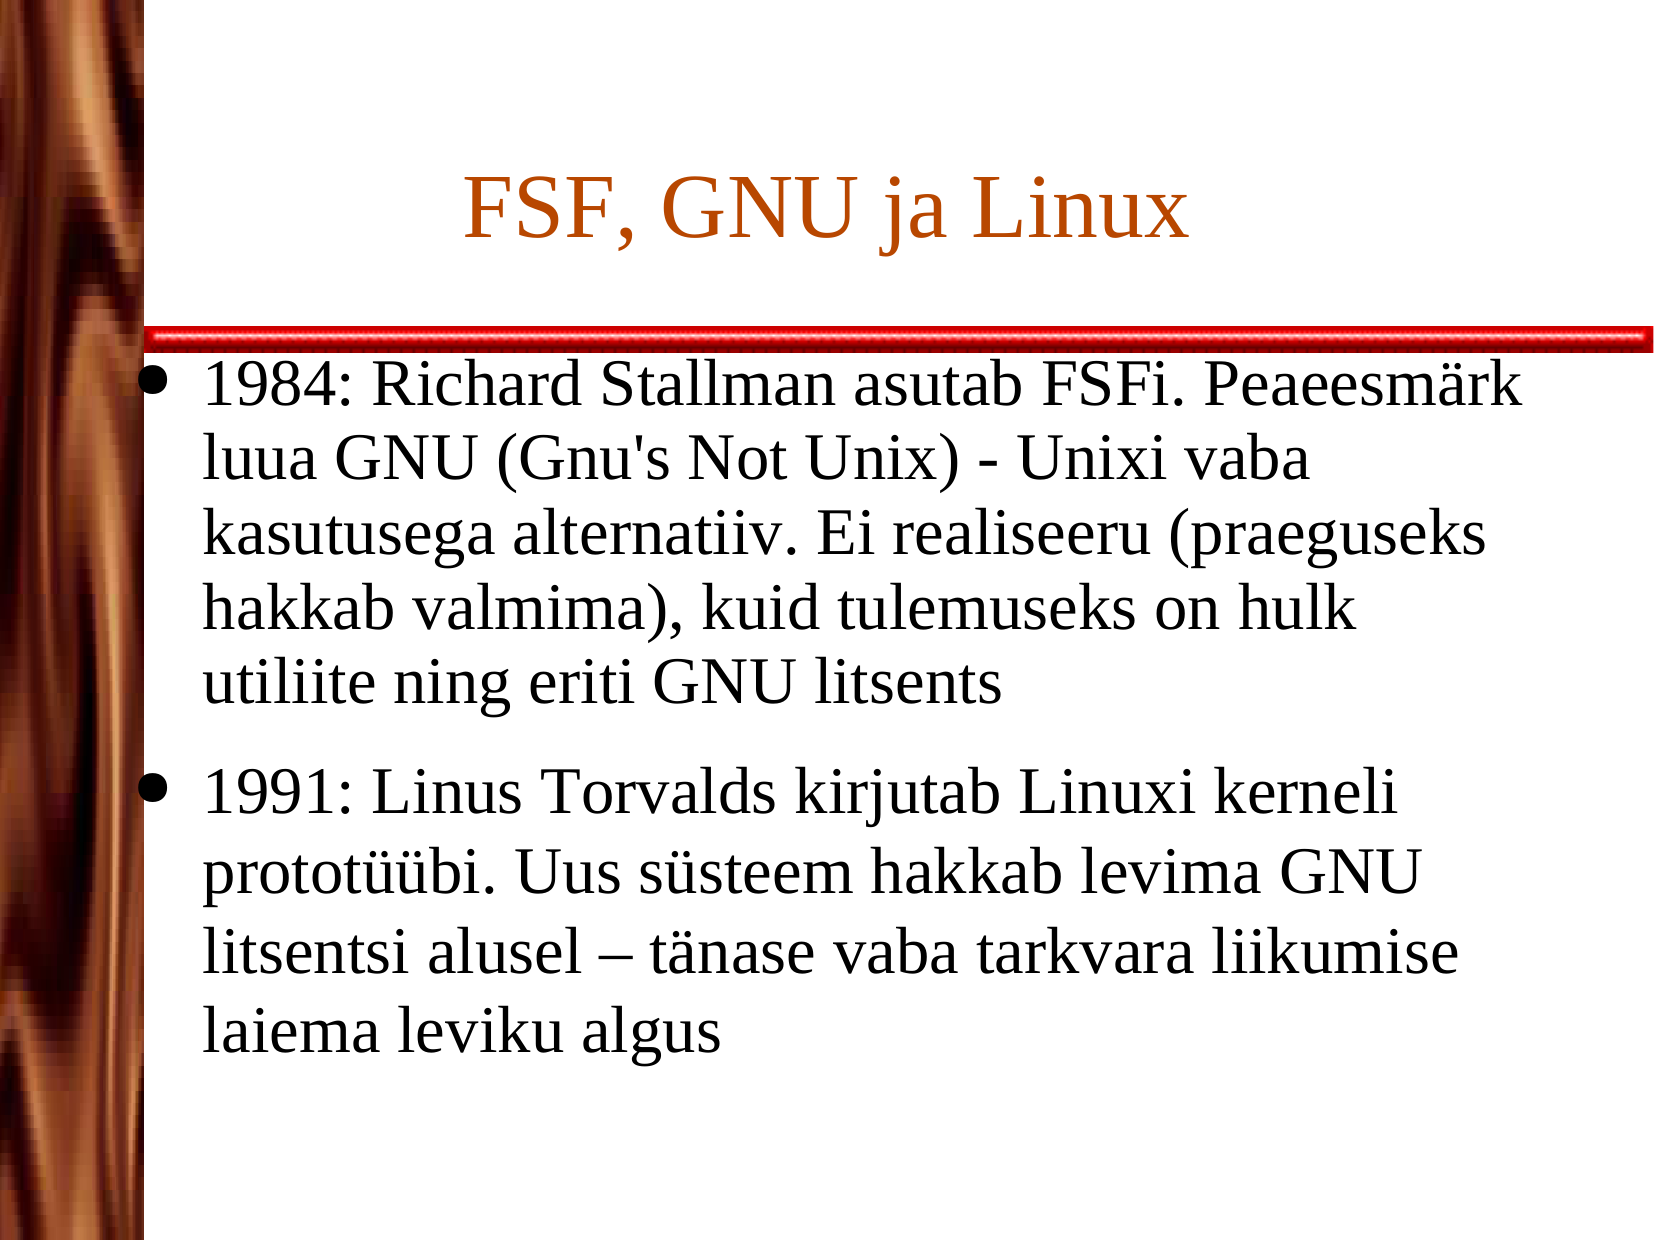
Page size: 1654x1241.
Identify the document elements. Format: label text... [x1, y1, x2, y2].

list 1984: Richard Stallman asutab FSFi. Peaeesmärk luua GNU (Gnu's Not Unix) - Unixi vaba kasutusega alternatiiv. Ei realiseeru (praeguseks hakkab valmima), kuid tulemuseks on hulk utiliite ning eriti GNU litsents 1991: Linus Torvalds kirjutab Linuxi kerneli prototüübi. Uus süsteem hakkab levima GNU litsentsi alusel – tänase vaba tarkvara liikumise laiema leviku algus [121, 344, 1533, 1126]
picture [0, 0, 1654, 1240]
title FSF, GNU ja Linux [121, 100, 1533, 312]
